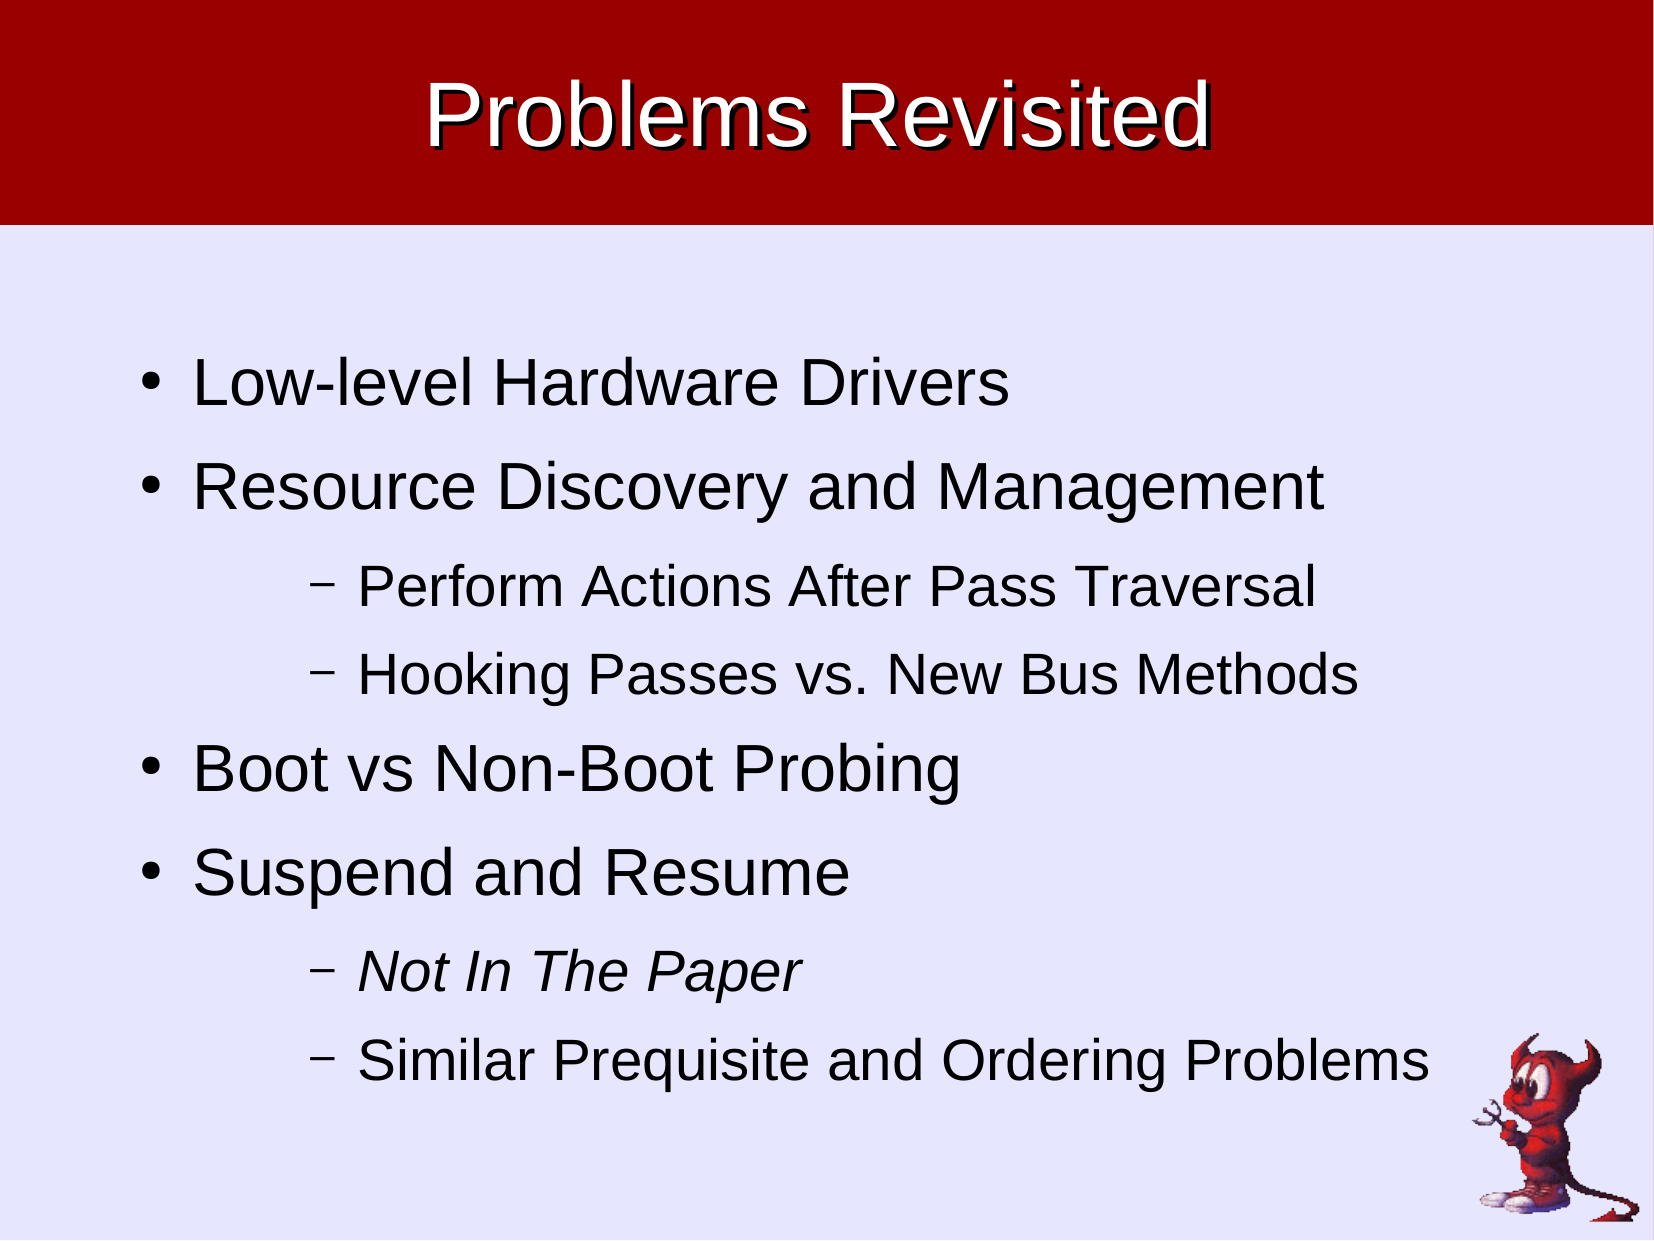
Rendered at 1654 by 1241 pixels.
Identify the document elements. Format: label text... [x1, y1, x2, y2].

list Low-level Hardware Drivers Resource Discovery and Management Perform Actions After Pass Traversal Hooking Passes vs. New Bus Methods Boot vs Non-Boot Probing Suspend and Resume Not In The Paper Similar Prequisite and Ordering Problems [121, 344, 1534, 1127]
title Problems Revisited [112, 11, 1525, 219]
picture [1464, 1030, 1643, 1227]
